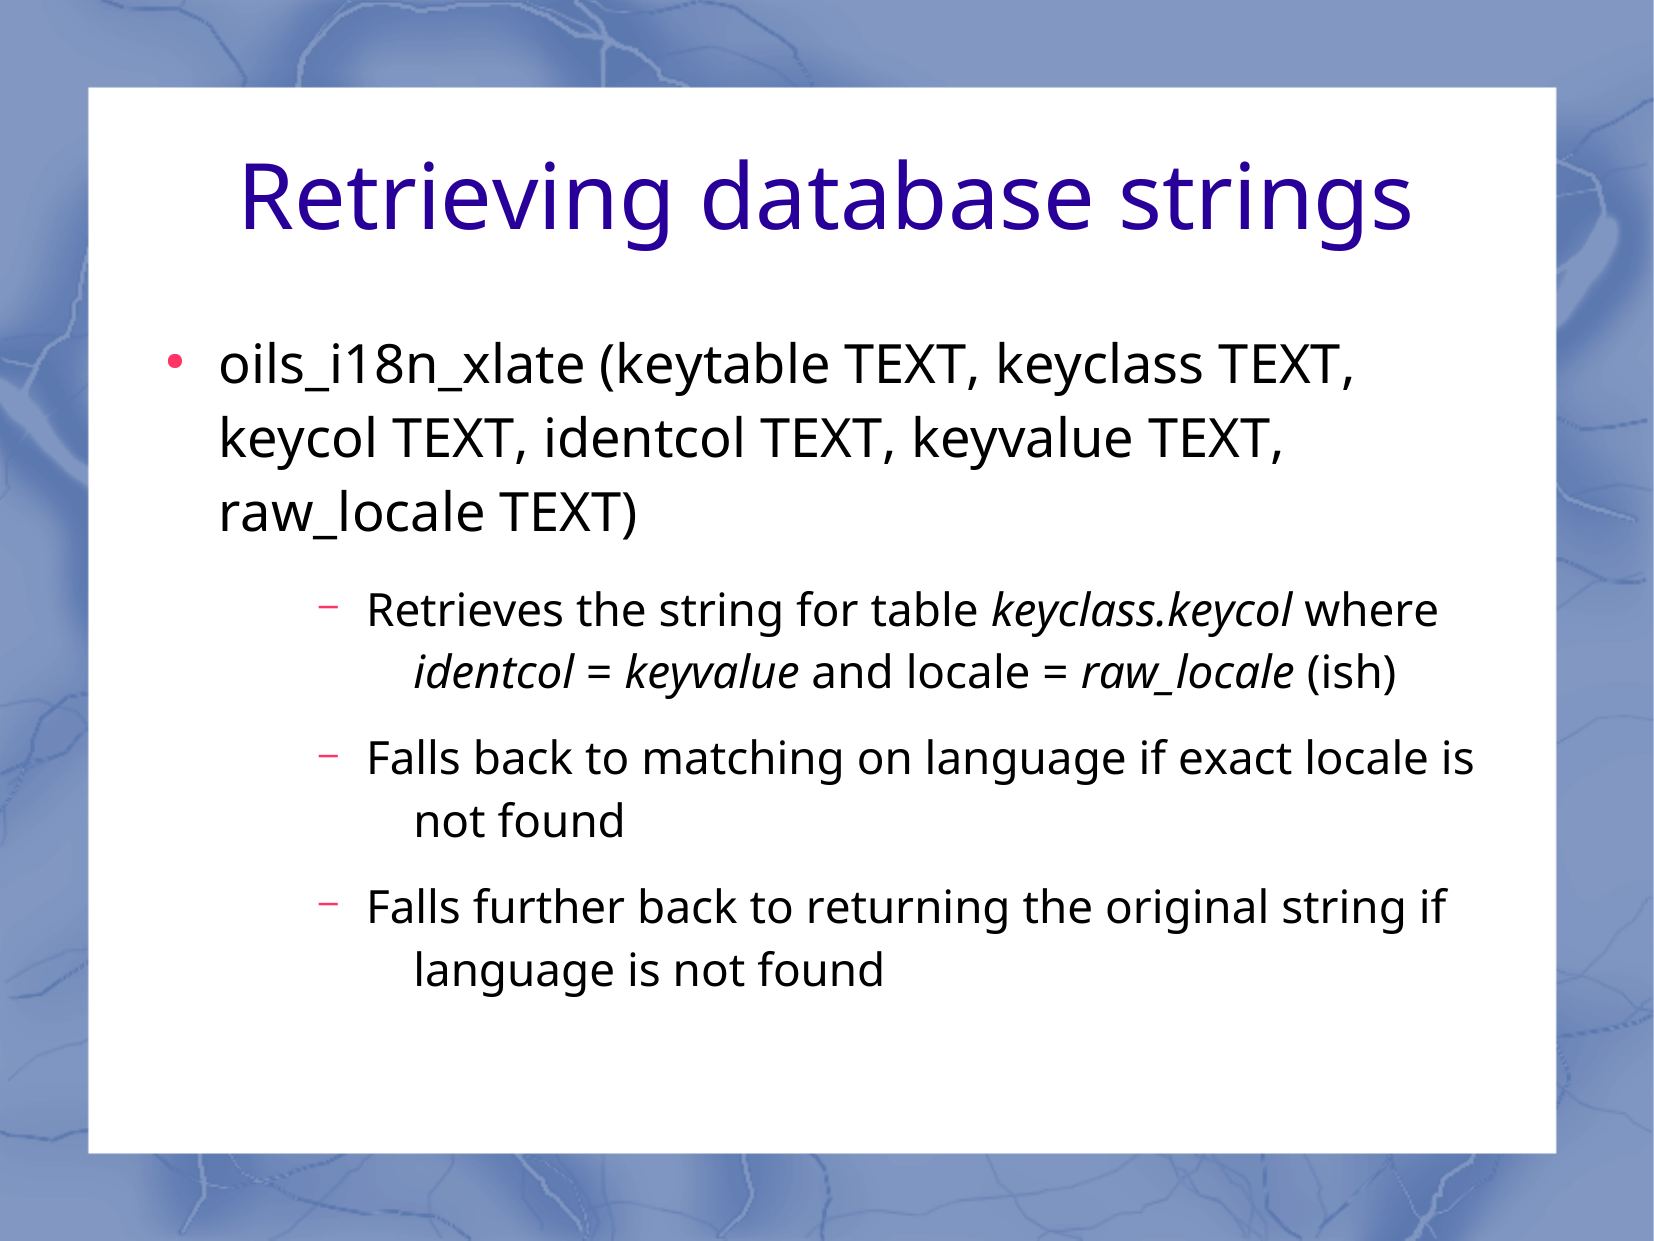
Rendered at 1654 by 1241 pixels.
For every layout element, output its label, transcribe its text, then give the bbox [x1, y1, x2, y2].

picture [0, 0, 1654, 1241]
list oils_i18n_xlate (keytable TEXT, keyclass TEXT, keycol TEXT, identcol TEXT, keyvalue TEXT, raw_locale TEXT) Retrieves the string for table keyclass.keycol where identcol = keyvalue and locale = raw_locale (ish) Falls back to matching on language if exact locale is not found Falls further back to returning the original string if language is not found [147, 325, 1506, 1130]
title Retrieving database strings [118, 98, 1536, 291]
